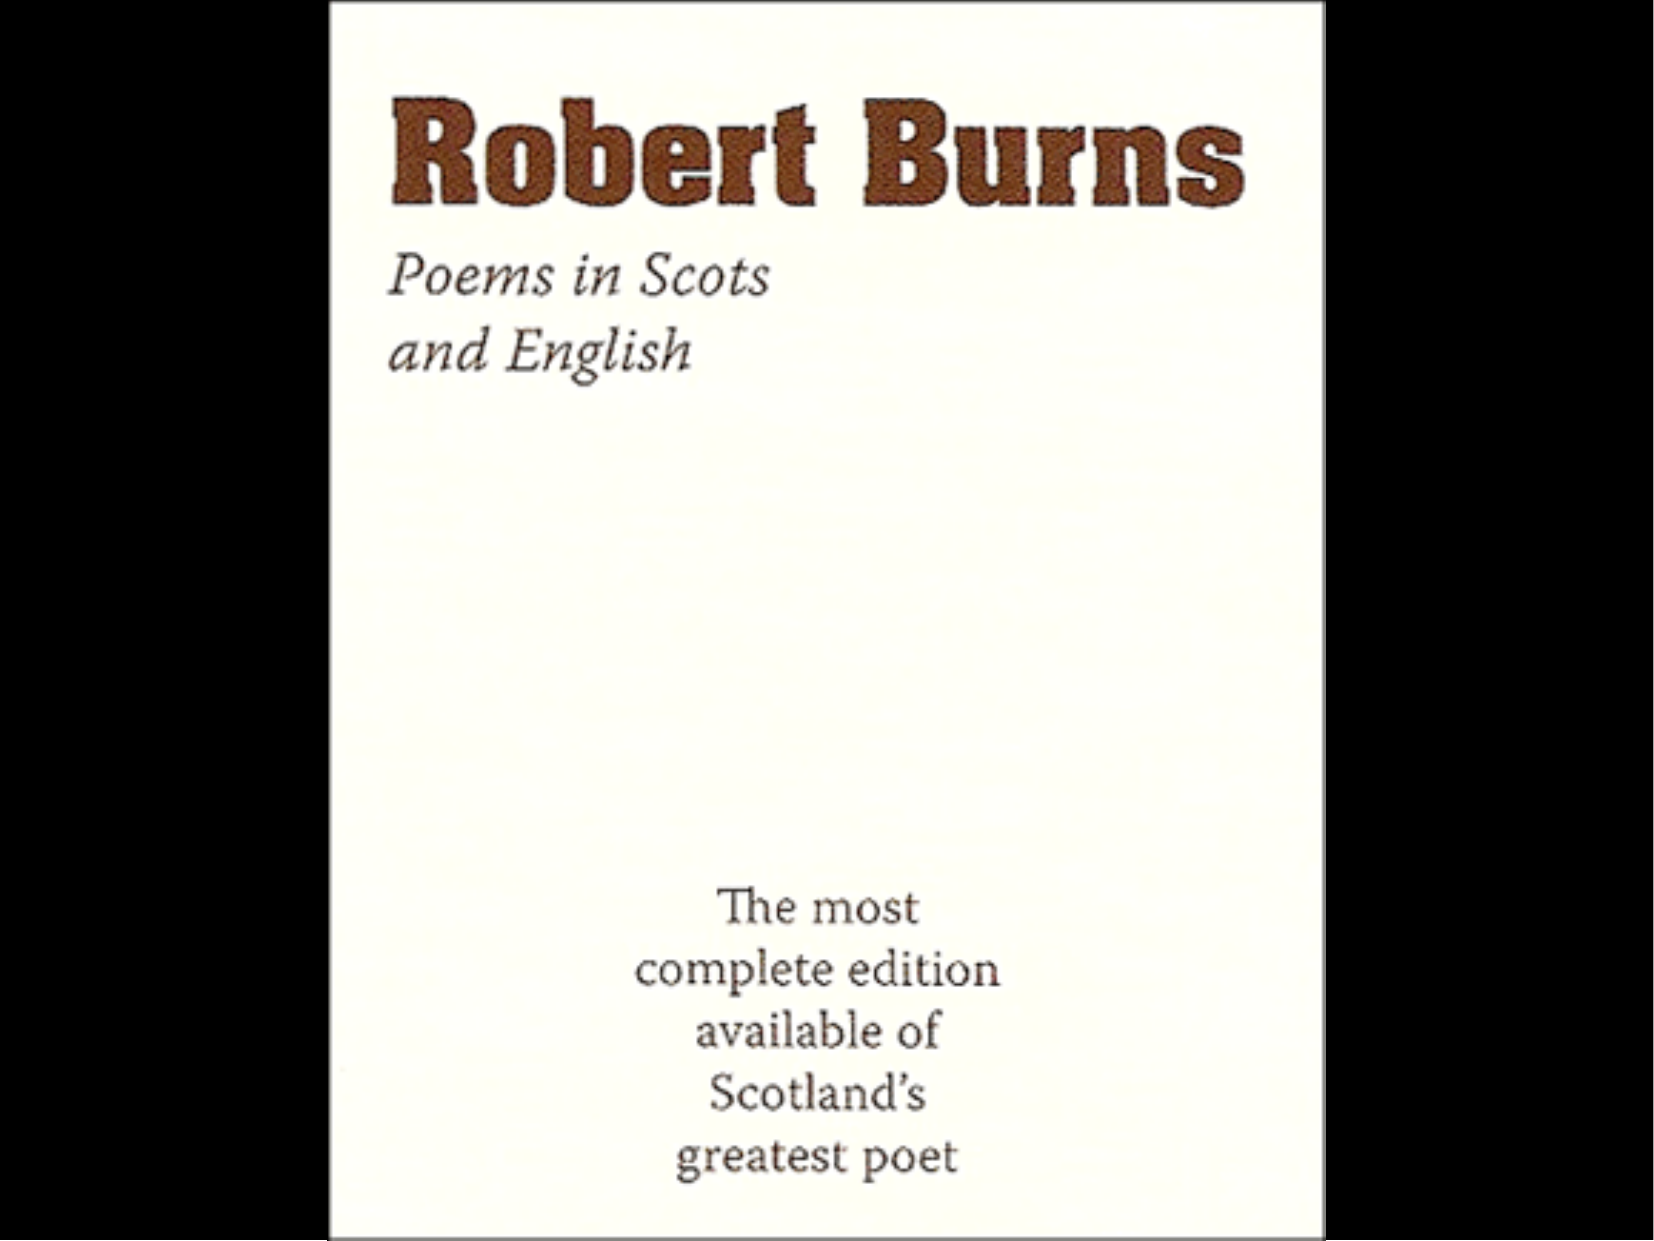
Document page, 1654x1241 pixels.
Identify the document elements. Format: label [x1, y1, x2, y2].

picture [327, 0, 1326, 1241]
